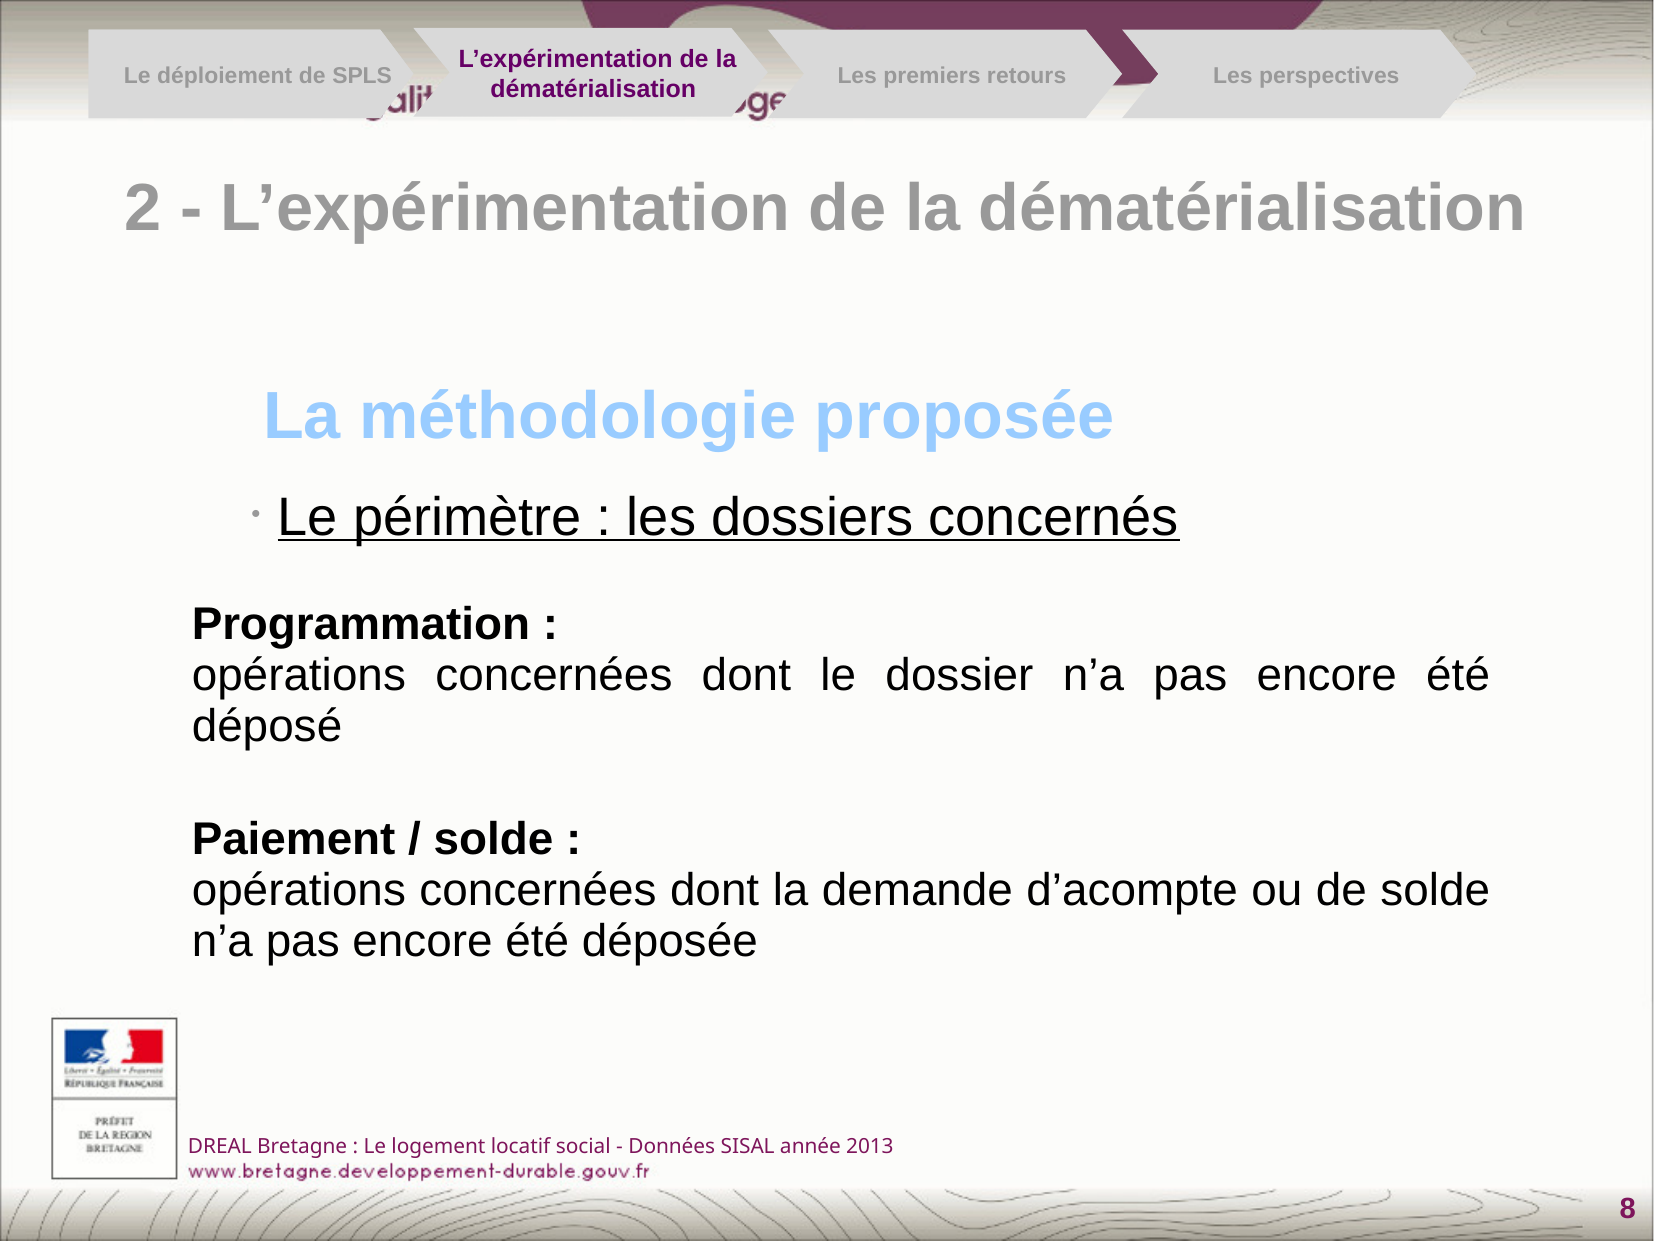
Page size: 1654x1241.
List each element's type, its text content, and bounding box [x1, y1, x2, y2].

text_box Les perspectives [1122, 29, 1477, 119]
text_box Le déploiement de SPLS [88, 29, 414, 119]
text_box L’expérimentation de la dématérialisation [413, 27, 768, 117]
text_box Les premiers retours [767, 29, 1123, 119]
title 2 - L’expérimentation de la dématérialisation [91, 141, 1580, 349]
picture [0, 0, 1654, 1241]
list La méthodologie proposée Le périmètre : les dossiers concernés [186, 378, 1516, 1098]
text_box Programmation : opérations concernées dont le dossier n’a pas encore été déposé [177, 590, 1506, 760]
text_box Paiement / solde : opérations concernées dont la demande d’acompte ou de solde n’a pas encore été déposée [177, 805, 1506, 975]
